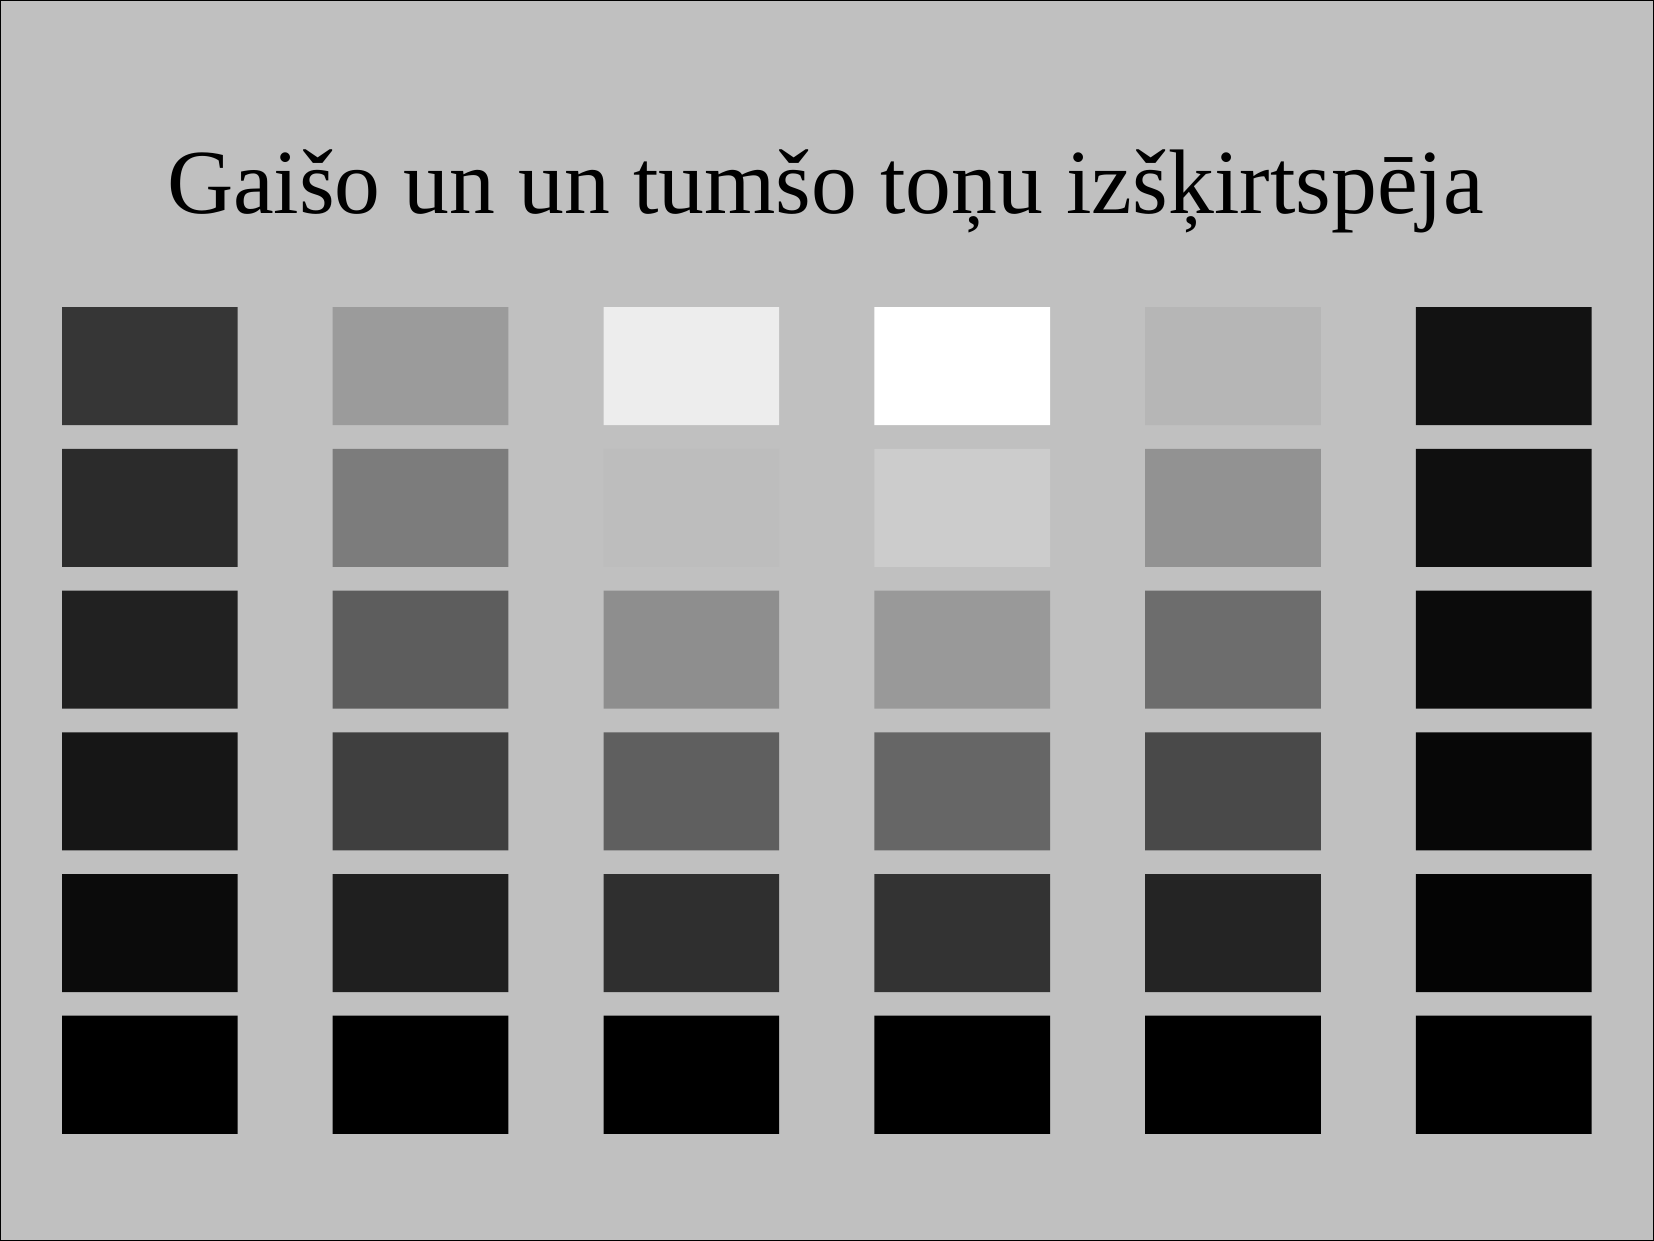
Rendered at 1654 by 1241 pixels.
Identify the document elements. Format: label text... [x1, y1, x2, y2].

title Gaišo un un tumšo toņu izšķirtspēja [29, 49, 1625, 296]
text_box [0, 0, 1654, 1241]
